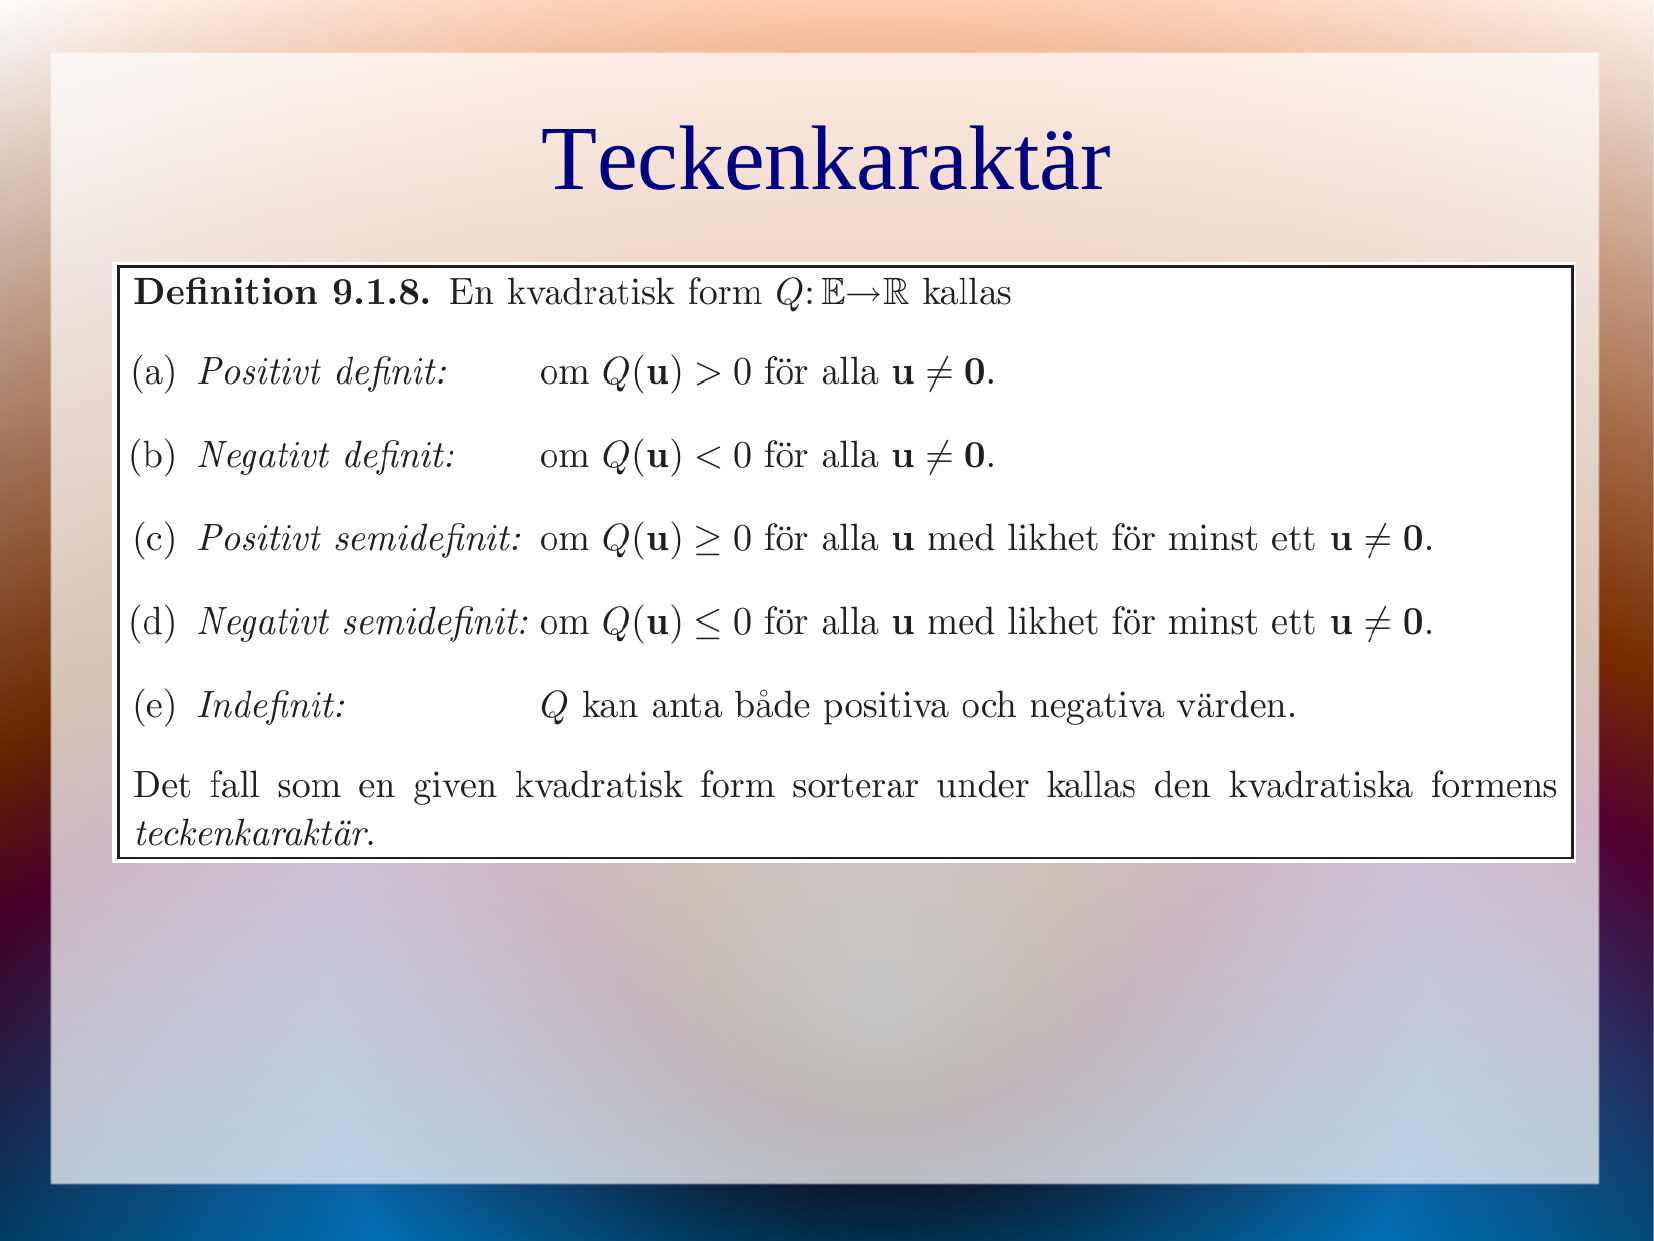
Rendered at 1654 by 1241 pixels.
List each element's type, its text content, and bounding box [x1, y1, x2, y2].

title Teckenkaraktär [82, 62, 1571, 256]
picture [0, 0, 1654, 1241]
